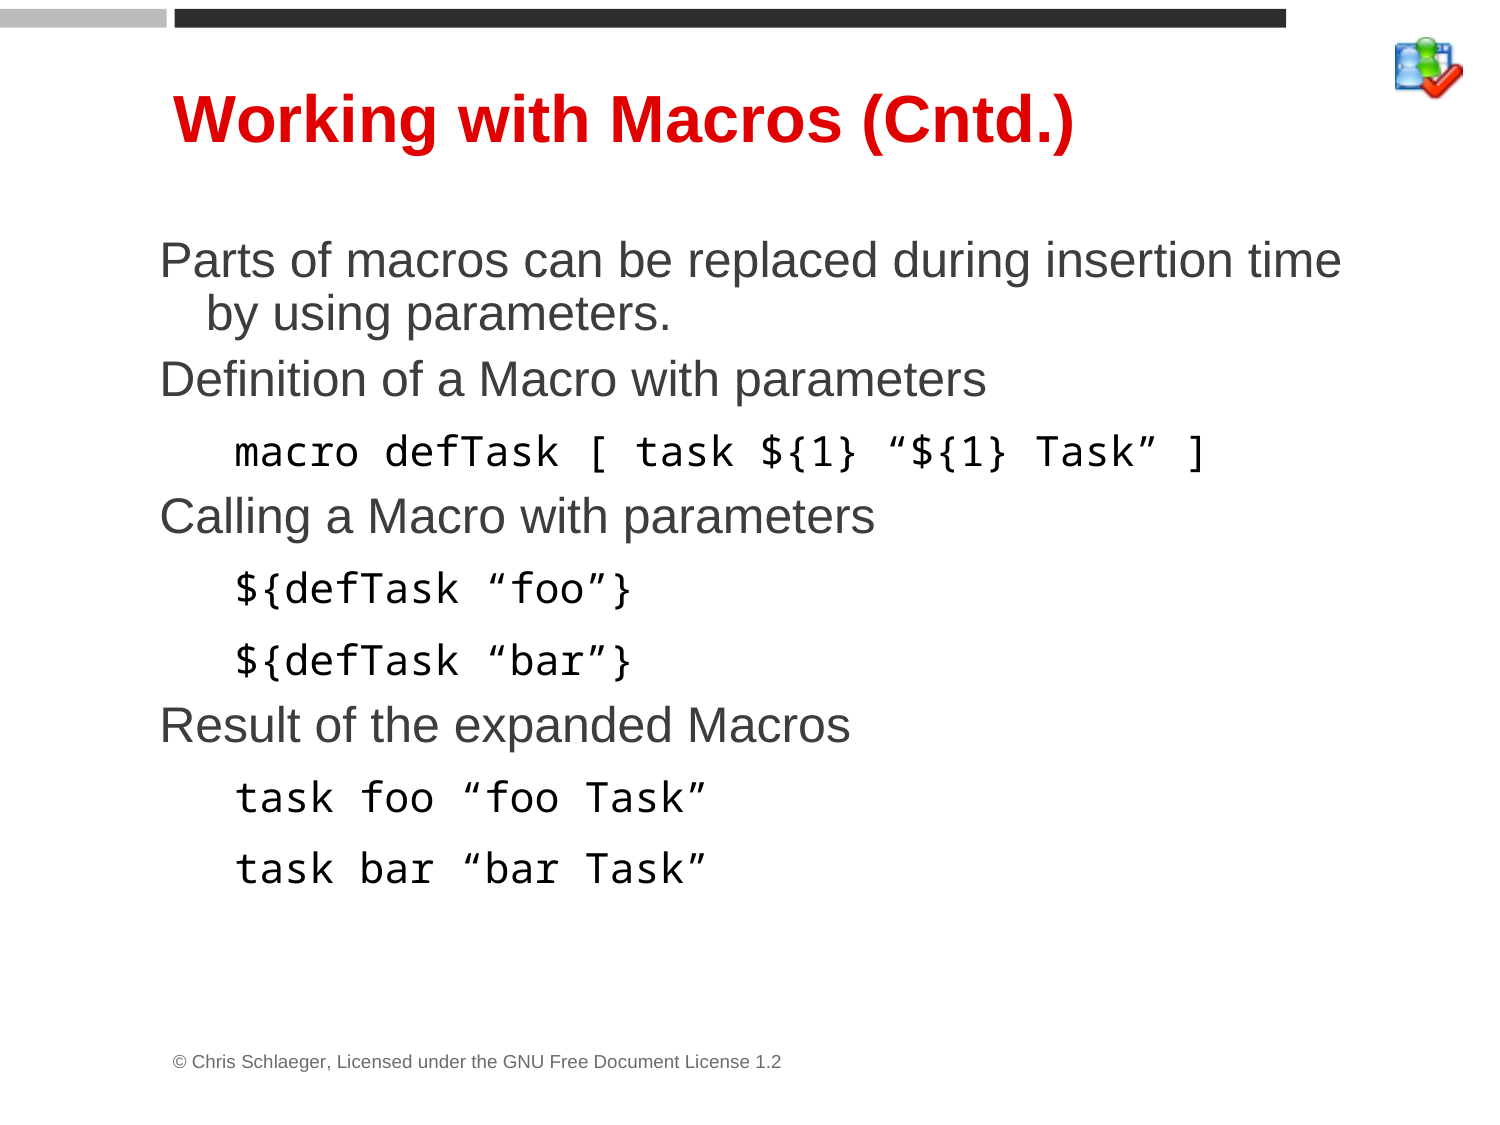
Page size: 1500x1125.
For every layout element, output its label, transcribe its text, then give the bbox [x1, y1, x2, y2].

picture [1395, 37, 1463, 105]
list Parts of macros can be replaced during insertion time by using parameters. Definition of a Macro with parameters macro defTask [ task ${1} “${1} Task” ] Calling a Macro with parameters ${defTask “foo”} ${defTask “bar”} Result of the expanded Macros task foo “foo Task” task bar “bar Task” [159, 234, 1395, 947]
title Working with Macros (Cntd.) [173, 41, 1395, 205]
